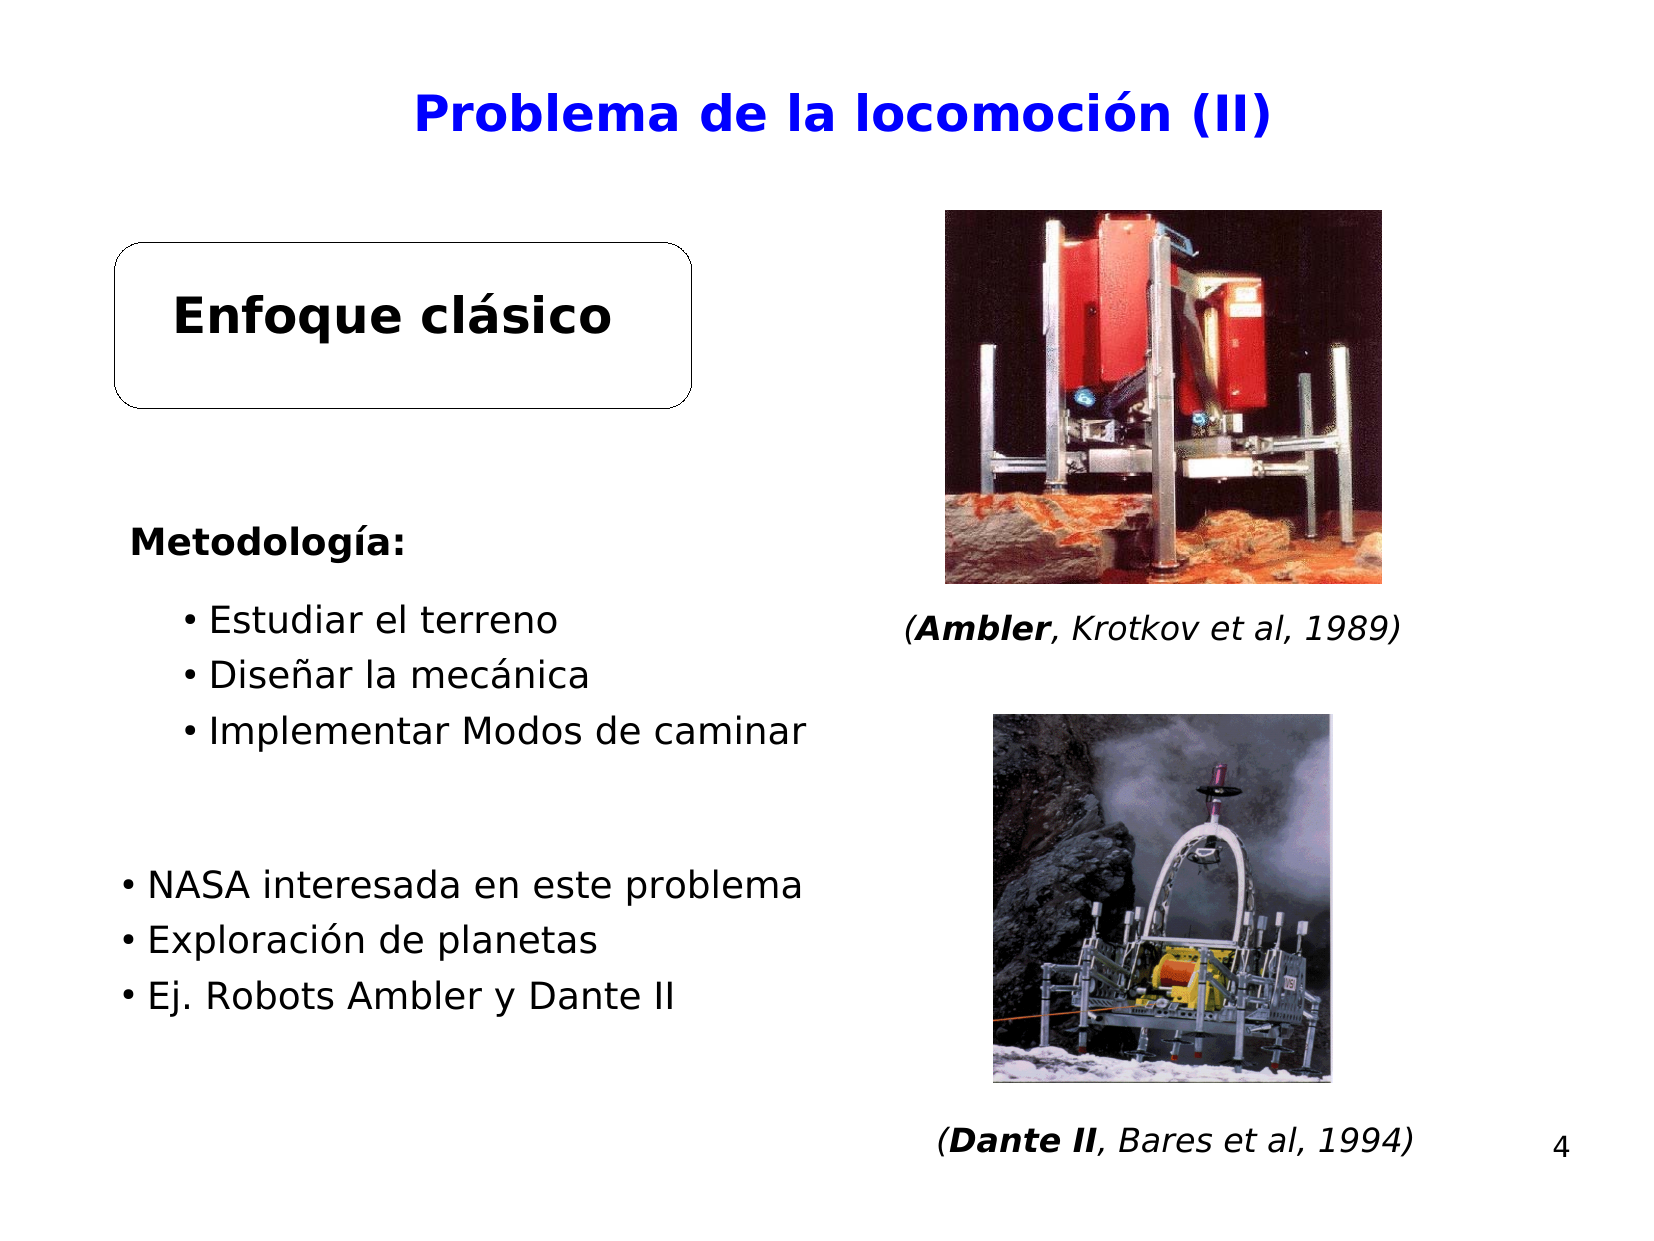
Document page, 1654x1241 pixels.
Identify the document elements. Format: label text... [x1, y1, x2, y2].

text_box NASA interesada en este problema Exploración de planetas Ej. Robots Ambler y Dante II [107, 856, 819, 1026]
text_box Metodología: [114, 513, 422, 573]
text_box Problema de la locomoción (II) [398, 77, 1289, 152]
text_box Estudiar el terreno Diseñar la mecánica Implementar Modos de caminar [168, 591, 822, 761]
text_box Enfoque clásico [157, 279, 628, 353]
text_box (Dante II, Bares et al, 1994) [921, 1114, 1432, 1169]
picture [993, 714, 1333, 1083]
text_box (Ambler, Krotkov et al, 1989) [888, 602, 1419, 656]
picture [945, 210, 1382, 584]
